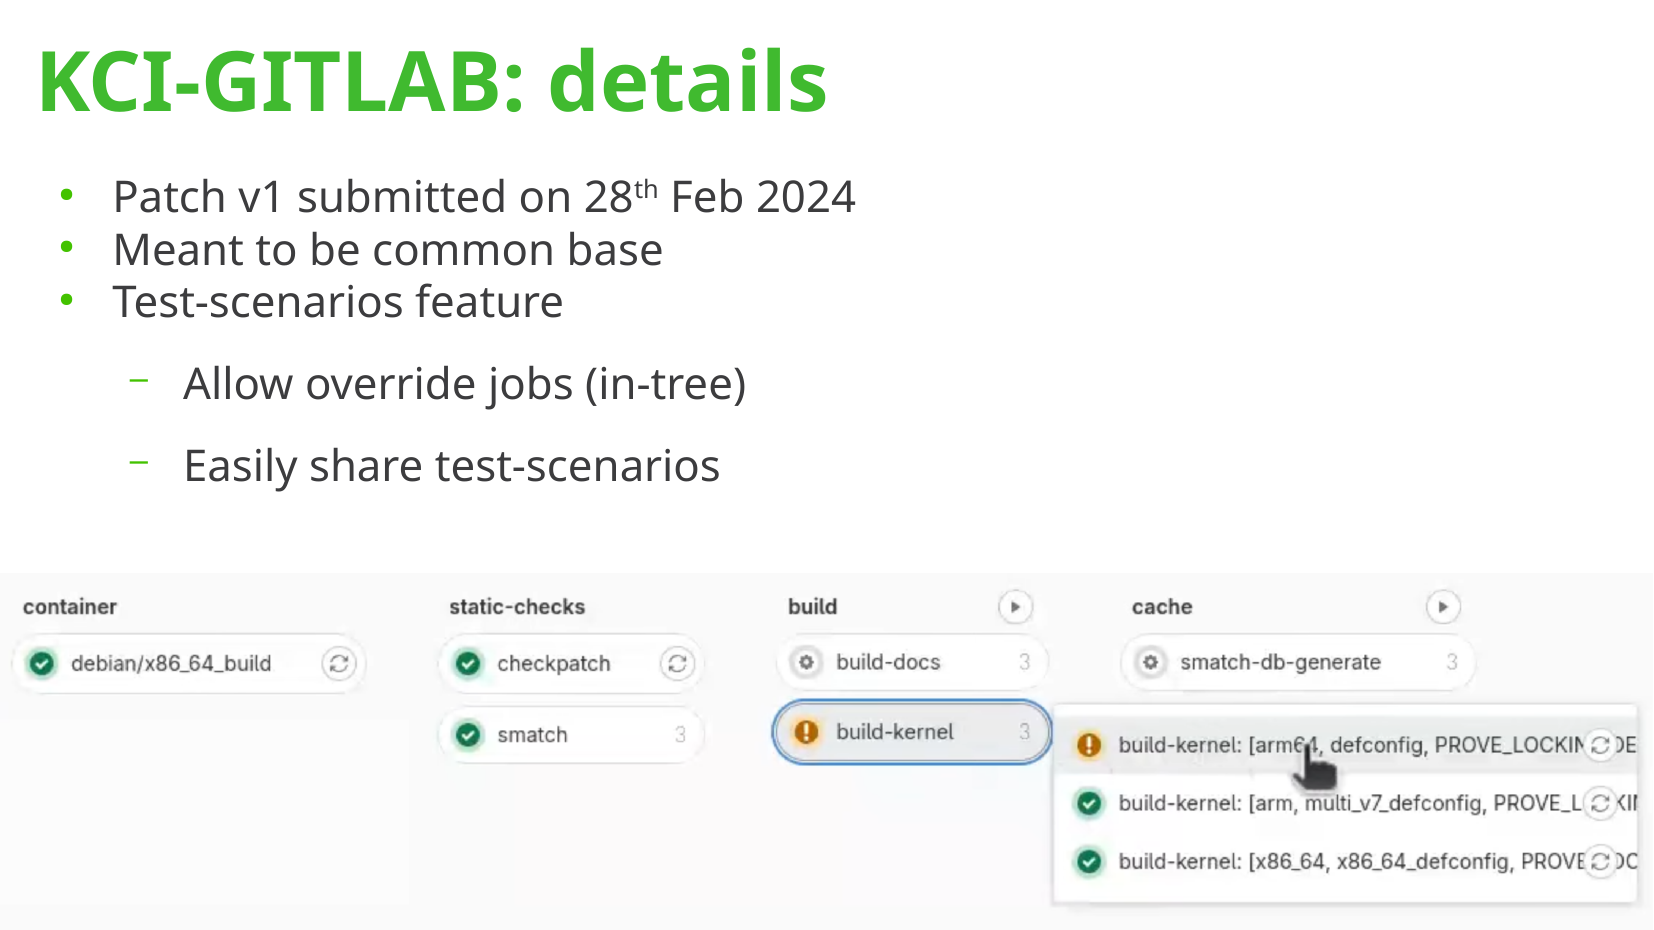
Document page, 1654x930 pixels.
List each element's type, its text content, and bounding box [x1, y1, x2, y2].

title KCI-GITLAB: details [35, 28, 1608, 192]
picture [0, 573, 1653, 930]
list Patch v1 submitted on 28th Feb 2024 Meant to be common base Test-scenarios feature Allow override jobs (in-tree) Easily share test-scenarios [41, 169, 1613, 573]
